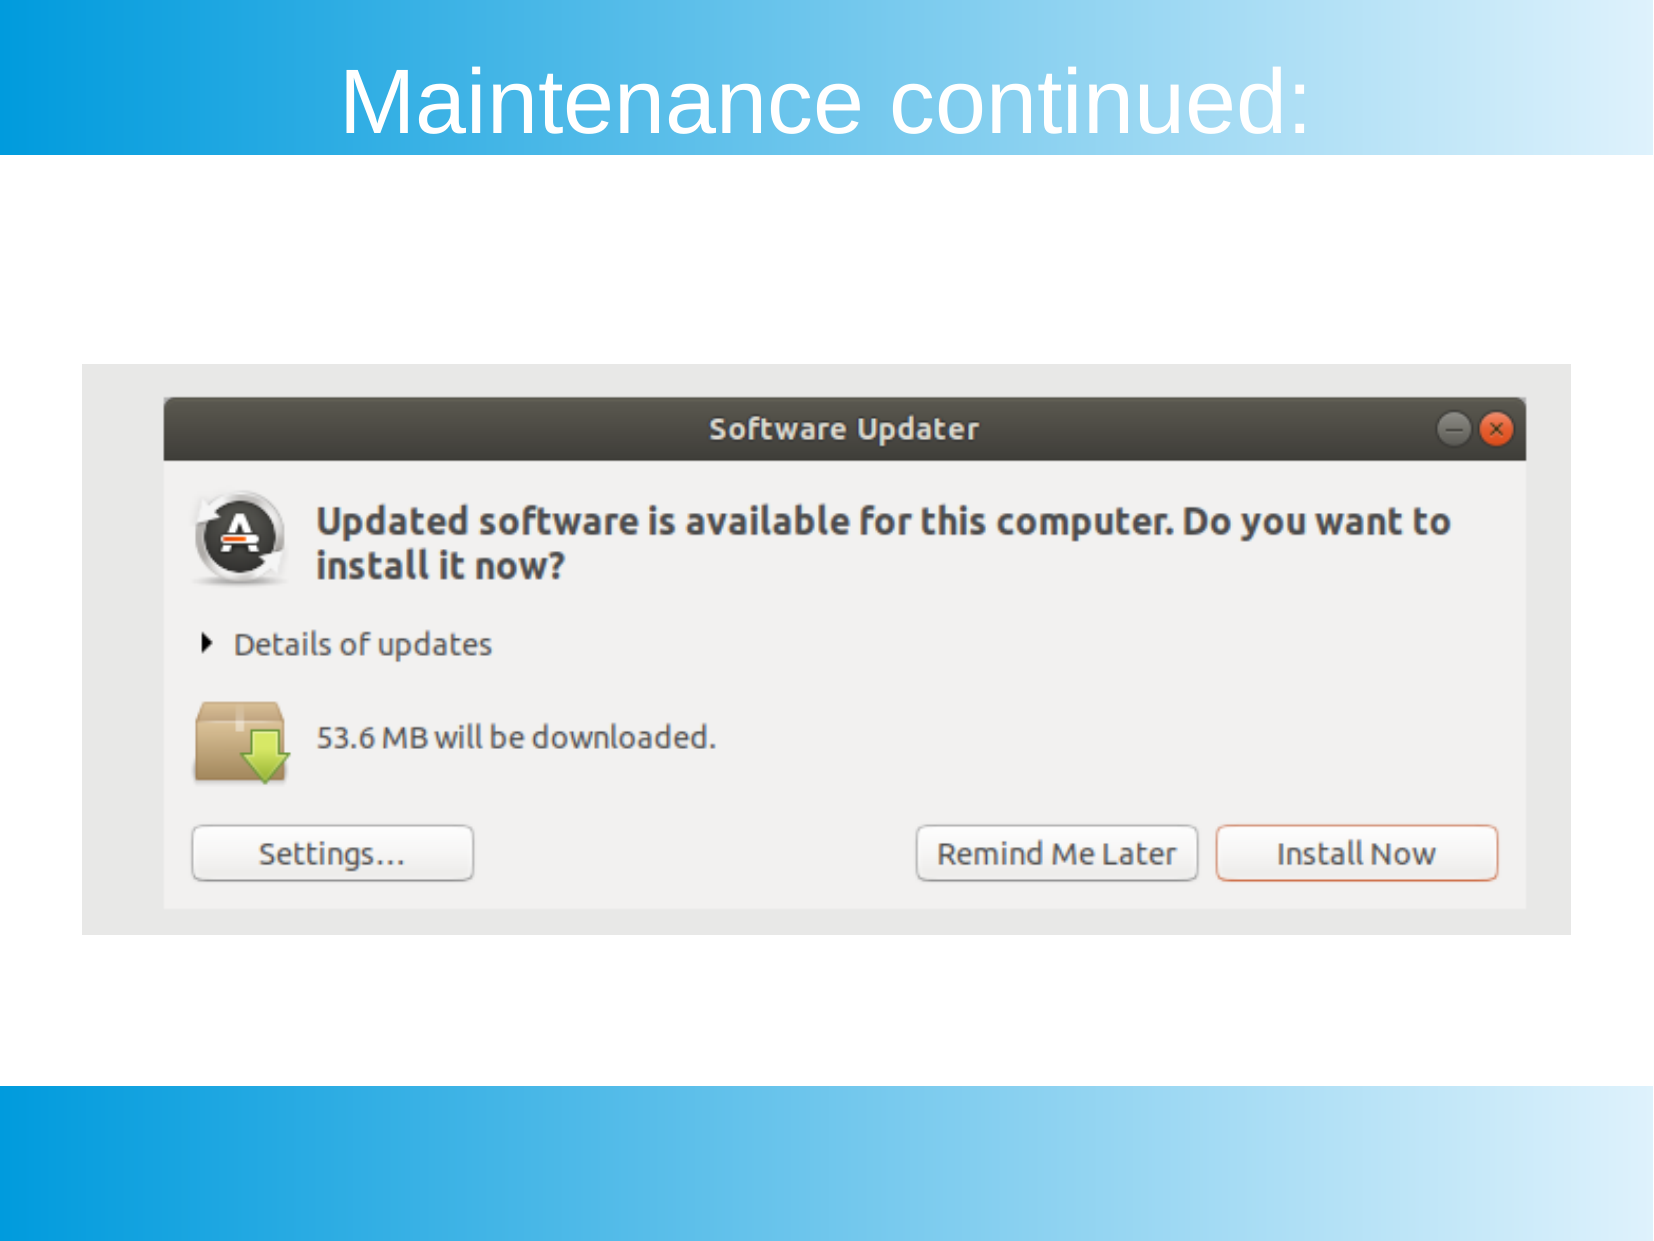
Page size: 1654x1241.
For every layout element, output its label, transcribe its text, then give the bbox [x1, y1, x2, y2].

picture [82, 364, 1571, 935]
title Maintenance continued: [82, 49, 1571, 155]
